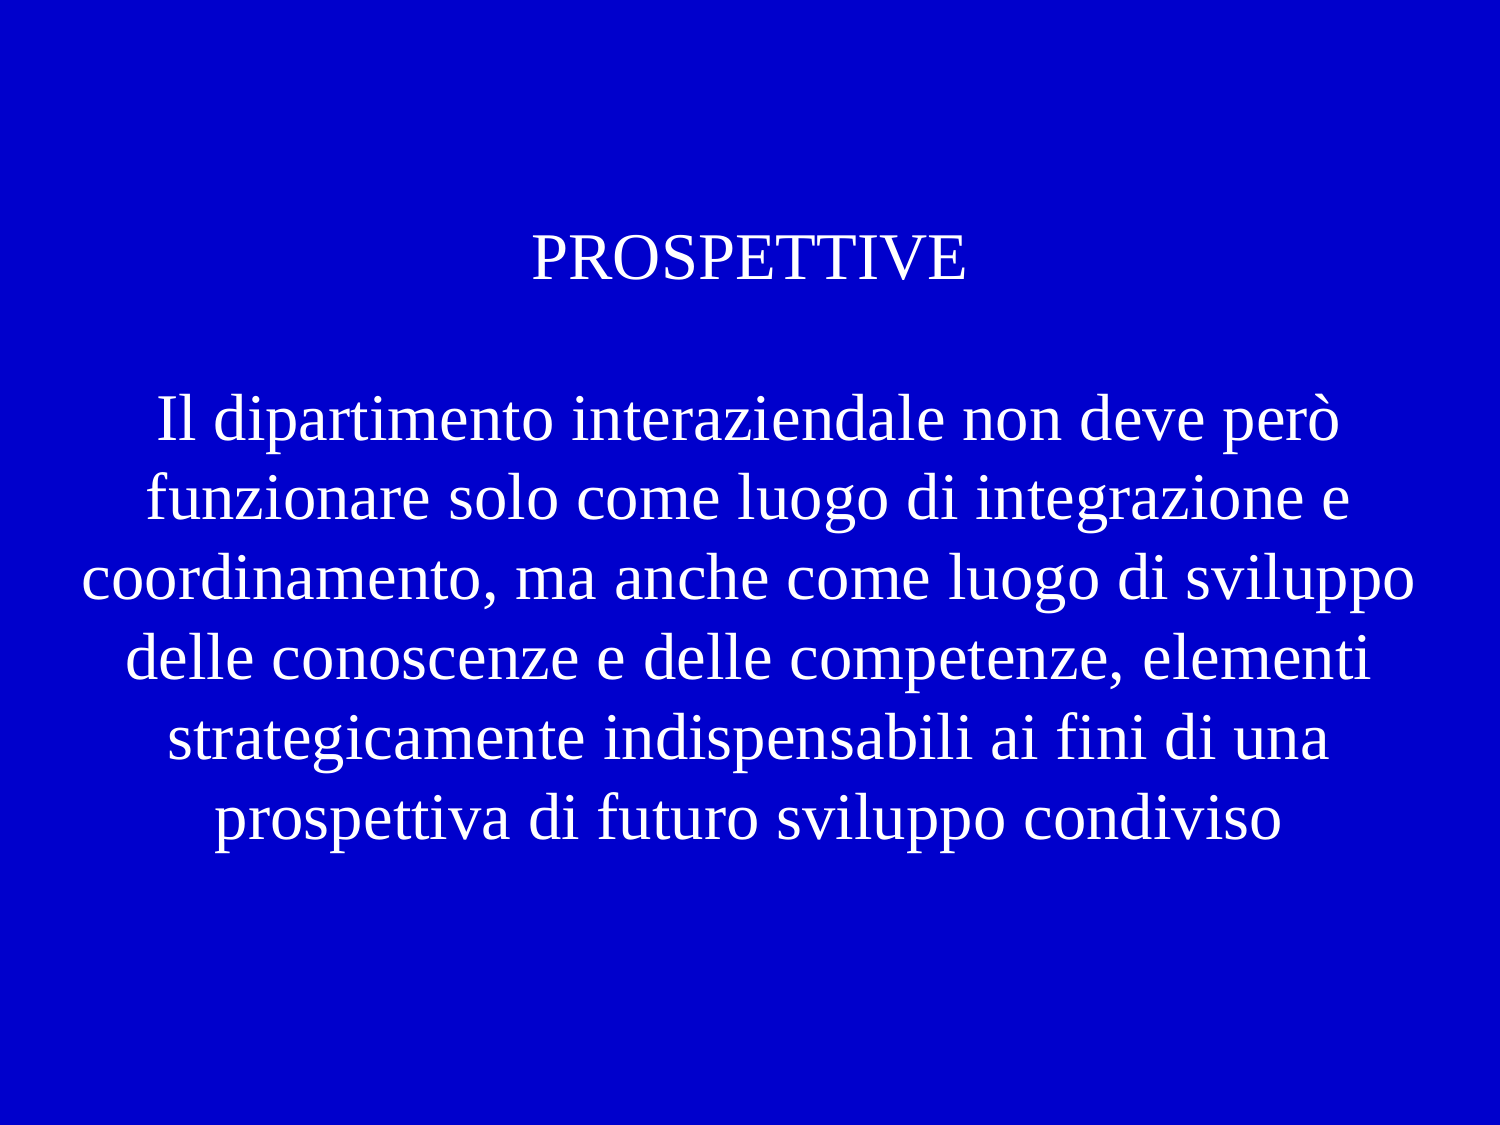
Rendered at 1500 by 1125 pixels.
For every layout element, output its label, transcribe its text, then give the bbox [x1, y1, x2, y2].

title PROSPETTIVE Il dipartimento interaziendale non deve però funzionare solo come luogo di integrazione e coordinamento, ma anche come luogo di sviluppo delle conoscenze e delle competenze, elementi strategicamente indispensabili ai fini di una prospettiva di futuro sviluppo condiviso [0, 0, 1500, 1067]
